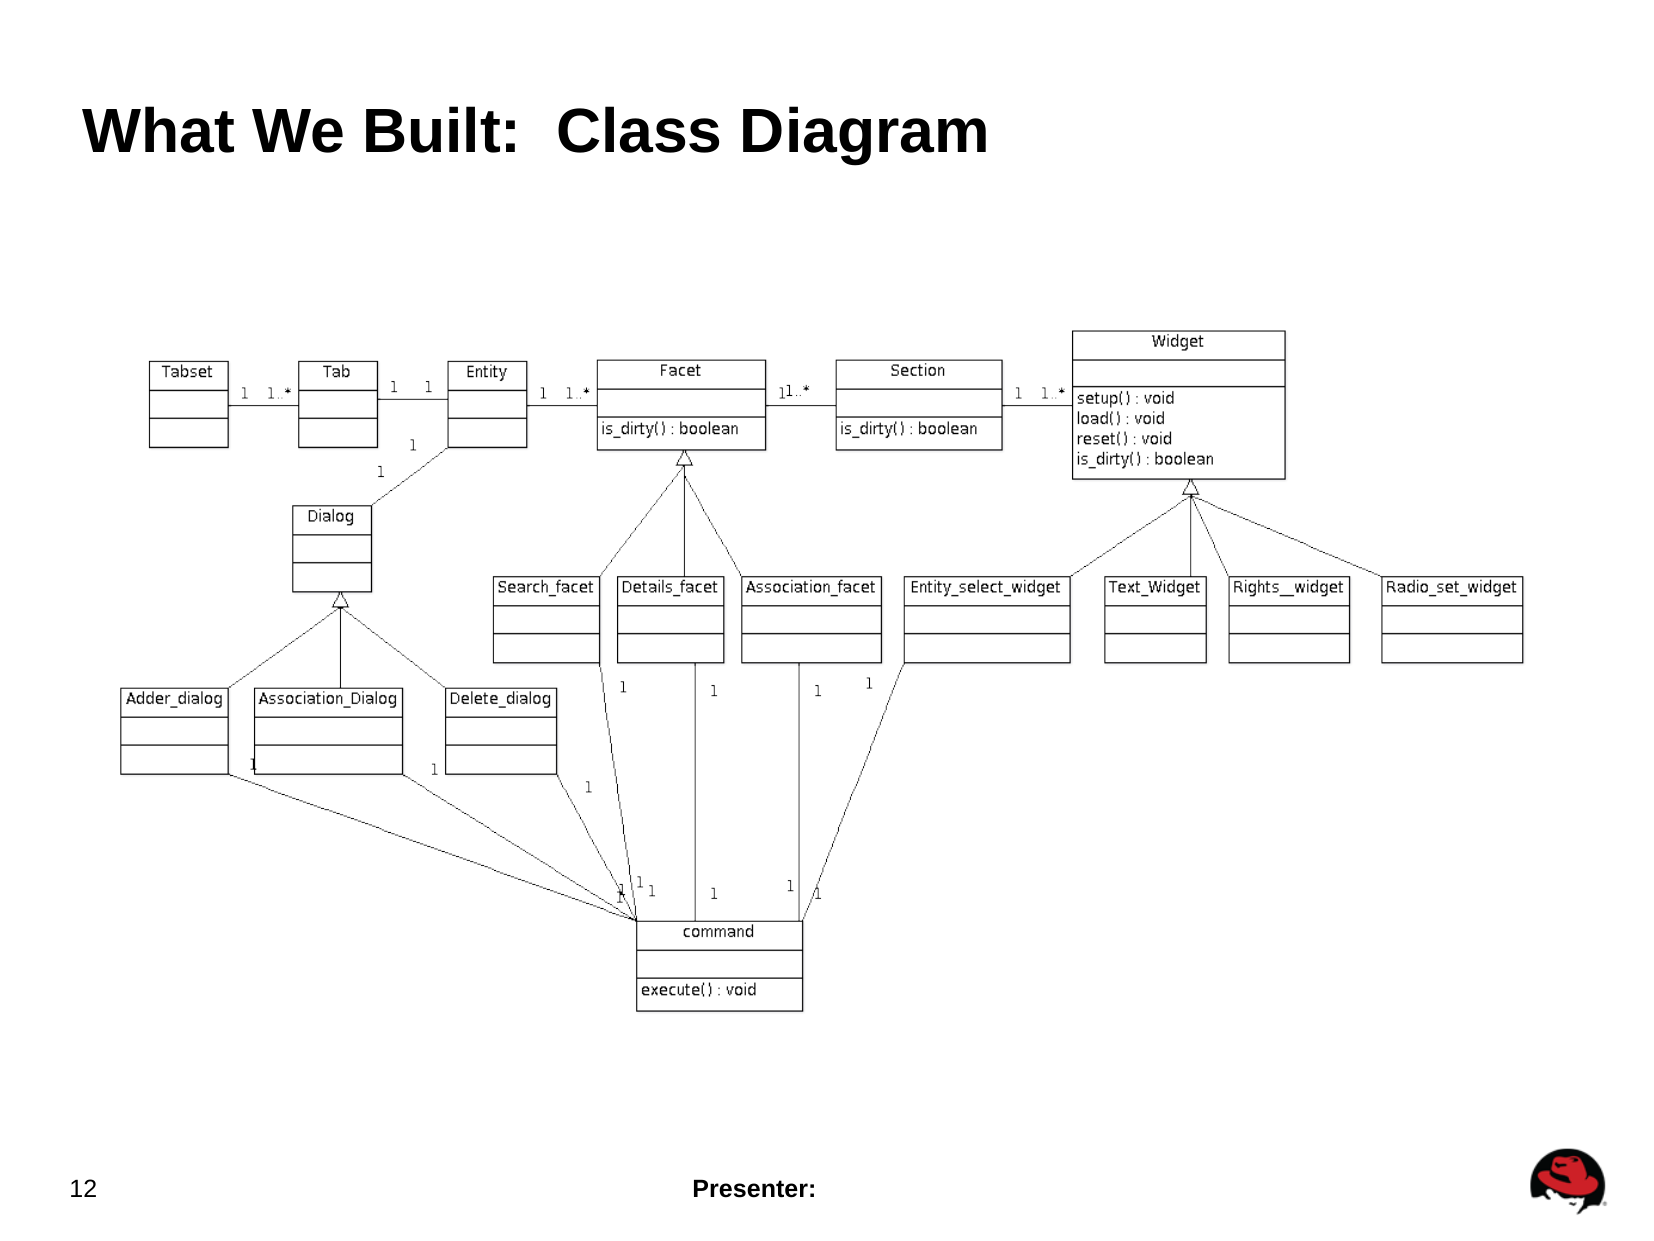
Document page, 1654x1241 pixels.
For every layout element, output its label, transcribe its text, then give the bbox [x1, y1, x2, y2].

picture [82, 262, 1613, 1079]
title What We Built: Class Diagram [82, 37, 1571, 226]
picture [1529, 1146, 1613, 1224]
